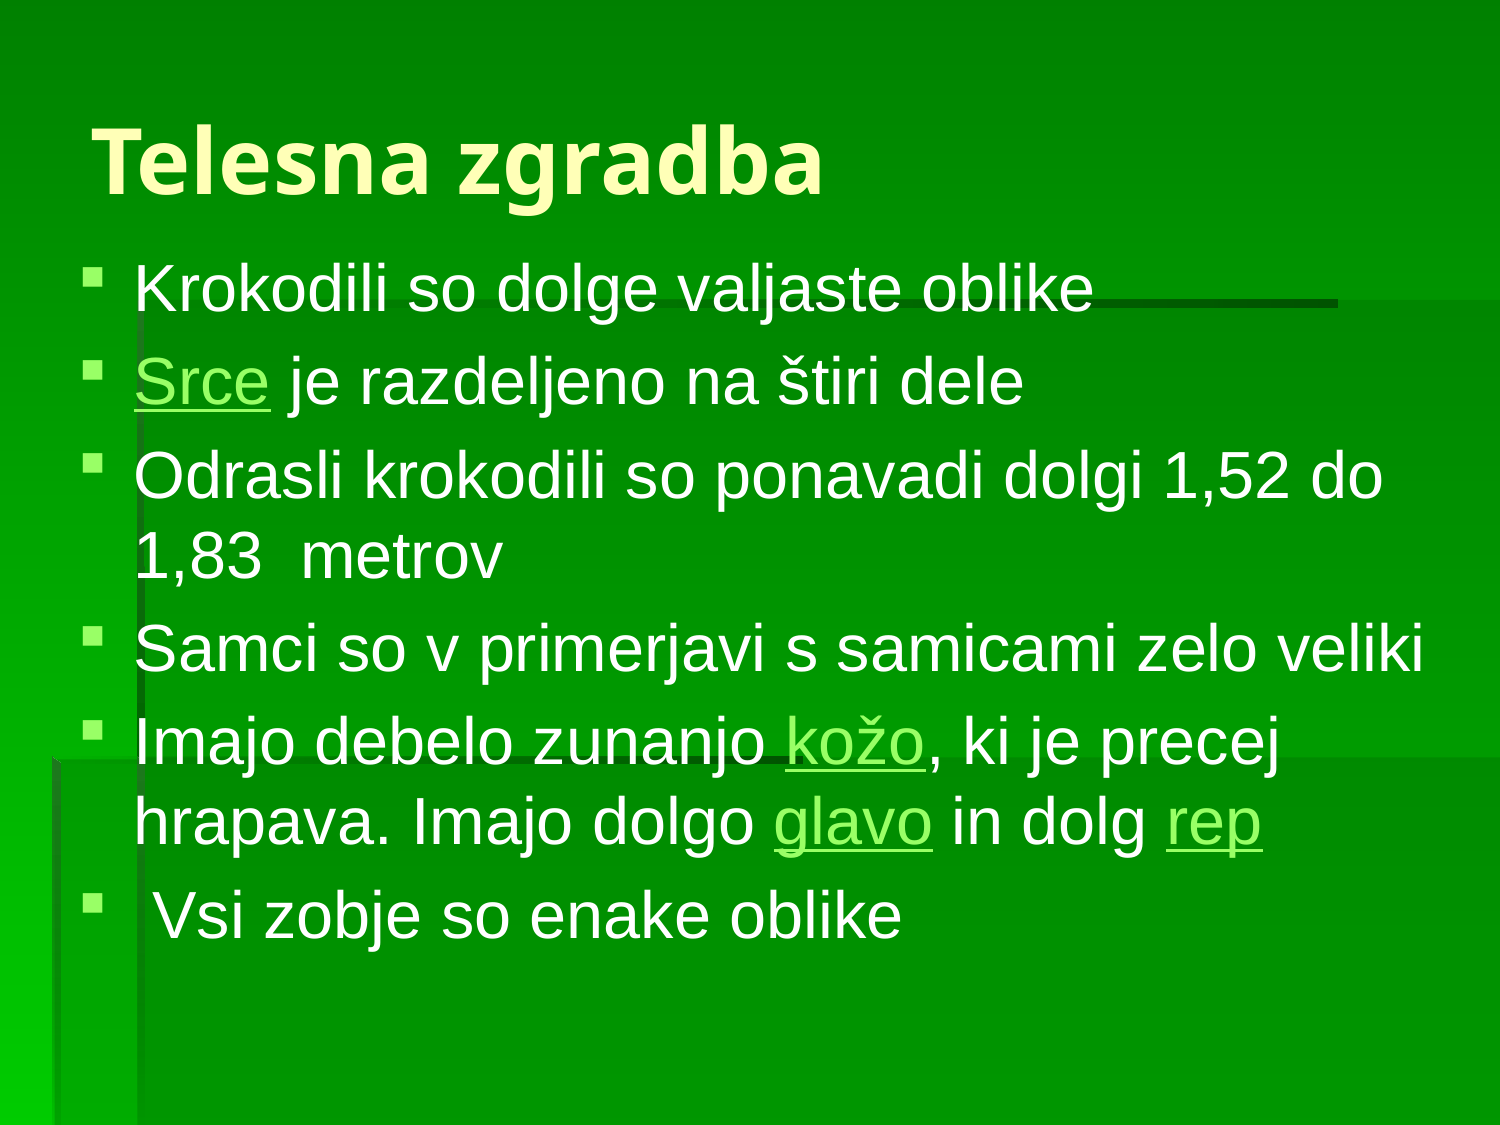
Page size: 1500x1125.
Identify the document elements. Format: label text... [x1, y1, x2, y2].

list Krokodili so dolge valjaste oblike Srce je razdeljeno na štiri dele Odrasli krokodili so ponavadi dolgi 1,52 do 1,83 metrov Samci so v primerjavi s samicami zelo veliki Imajo debelo zunanjo kožo, ki je precej hrapava. Imajo dolgo glavo in dolg rep Vsi zobje so enake oblike [62, 237, 1451, 1075]
title Telesna zgradba [75, 40, 1451, 237]
